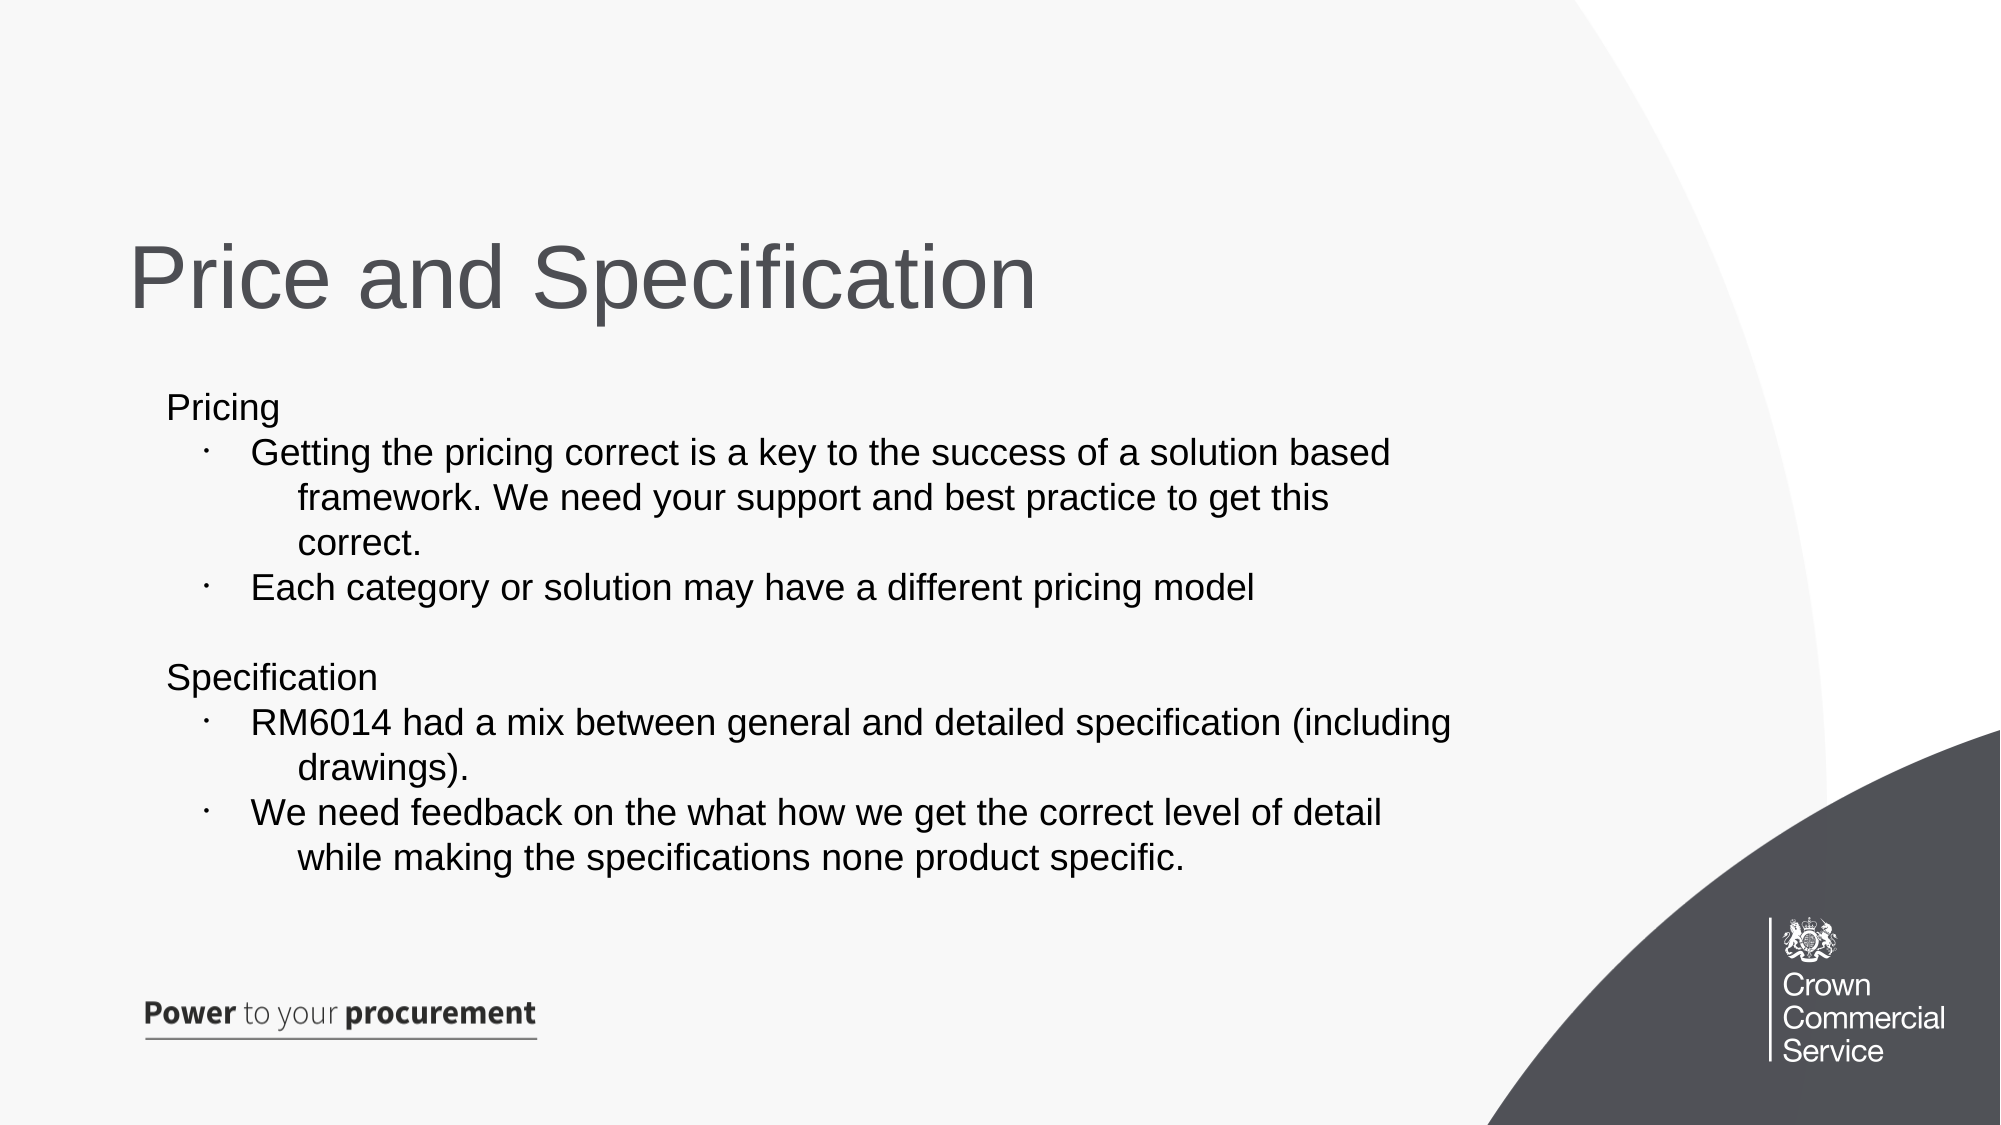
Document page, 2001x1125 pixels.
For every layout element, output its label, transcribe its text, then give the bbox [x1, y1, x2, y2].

title Price and Specification [128, 219, 1922, 358]
subtitle Pricing Getting the pricing correct is a key to the success of a solution based framework. We need your support and best practice to get this correct. Each category or solution may have a different pricing model Specification RM6014 had a mix between general and detailed specification (including drawings). We need feedback on the what how we get the correct level of detail while making the specifications none product specific. [128, 383, 1465, 1063]
